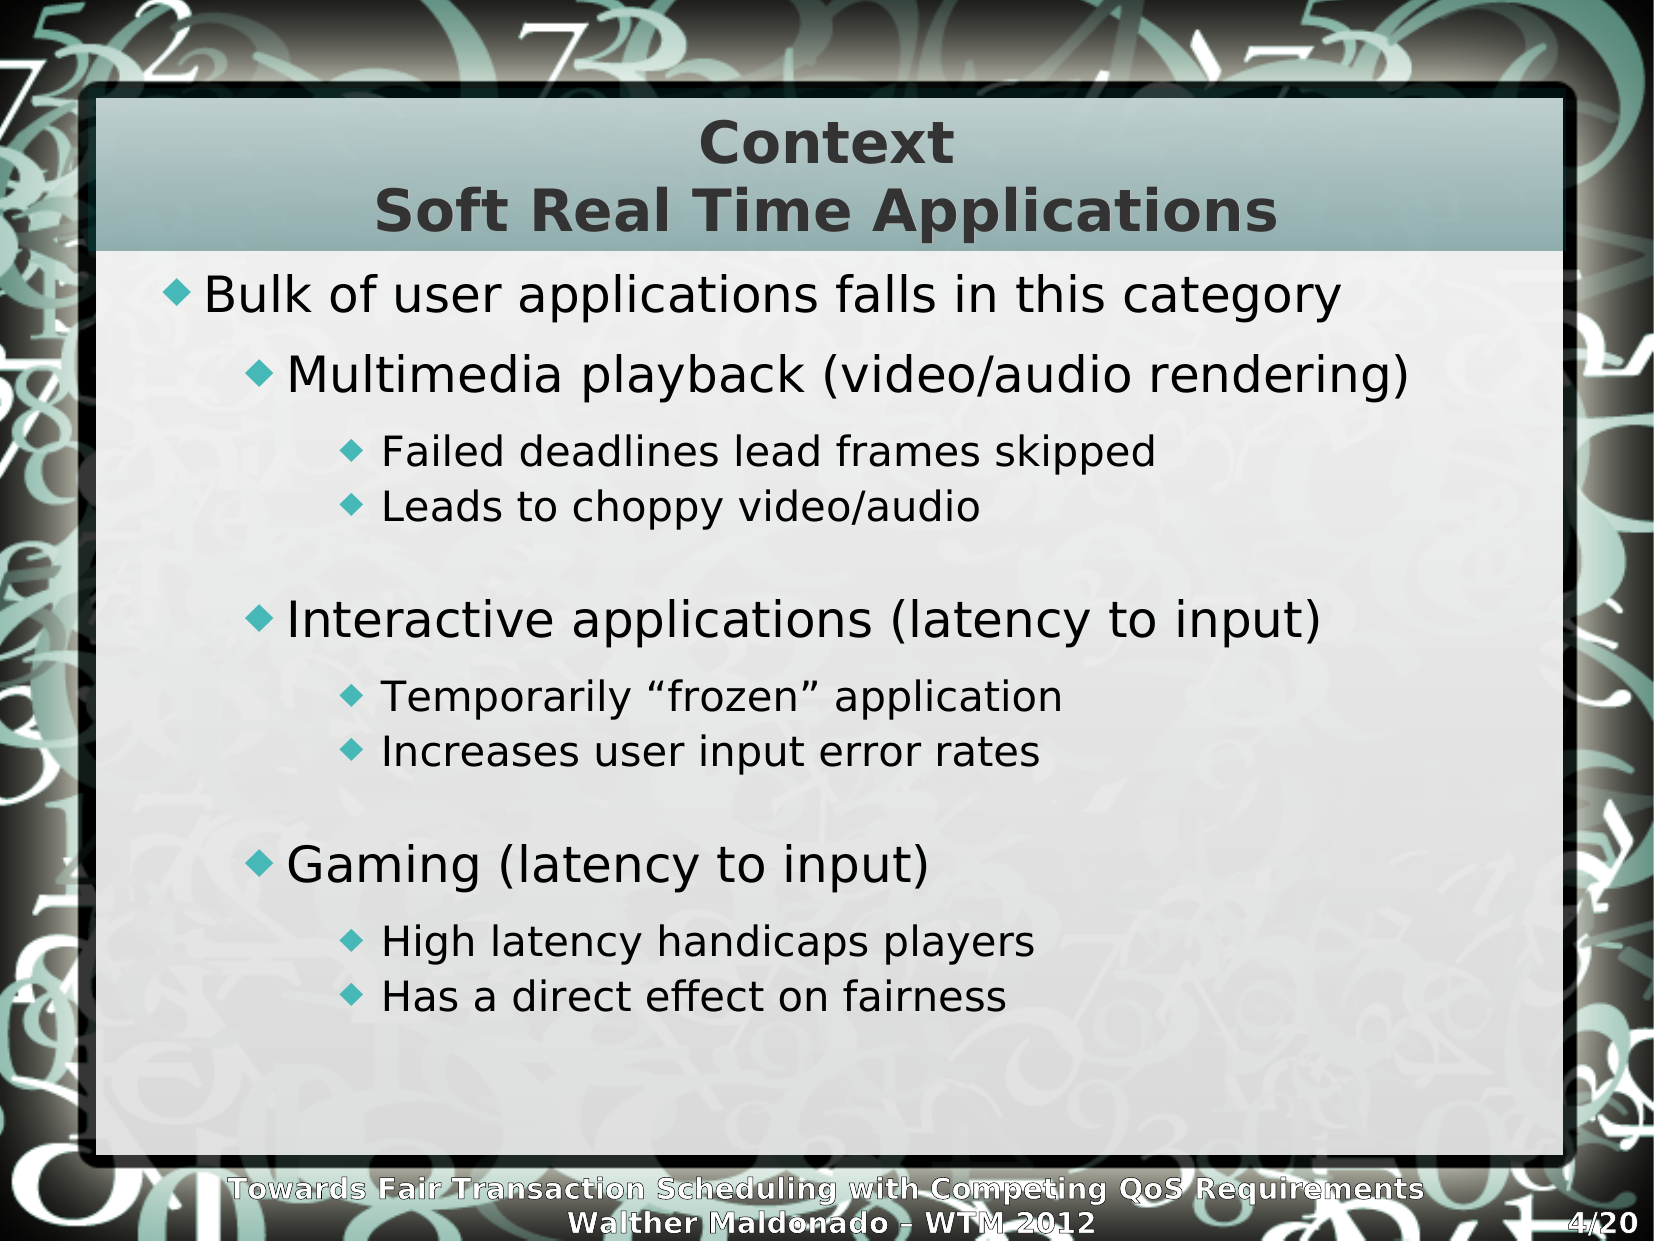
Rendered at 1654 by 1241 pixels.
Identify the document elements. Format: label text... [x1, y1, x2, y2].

title Context Soft Real Time Applications [103, 103, 1551, 251]
picture [0, 0, 1654, 1241]
list Bulk of user applications falls in this category Multimedia playback (video/audio rendering) Failed deadlines lead frames skipped Leads to choppy video/audio Interactive applications (latency to input) Temporarily “frozen” application Increases user input error rates Gaming (latency to input) High latency handicaps players Has a direct effect on fairness [103, 265, 1551, 1152]
